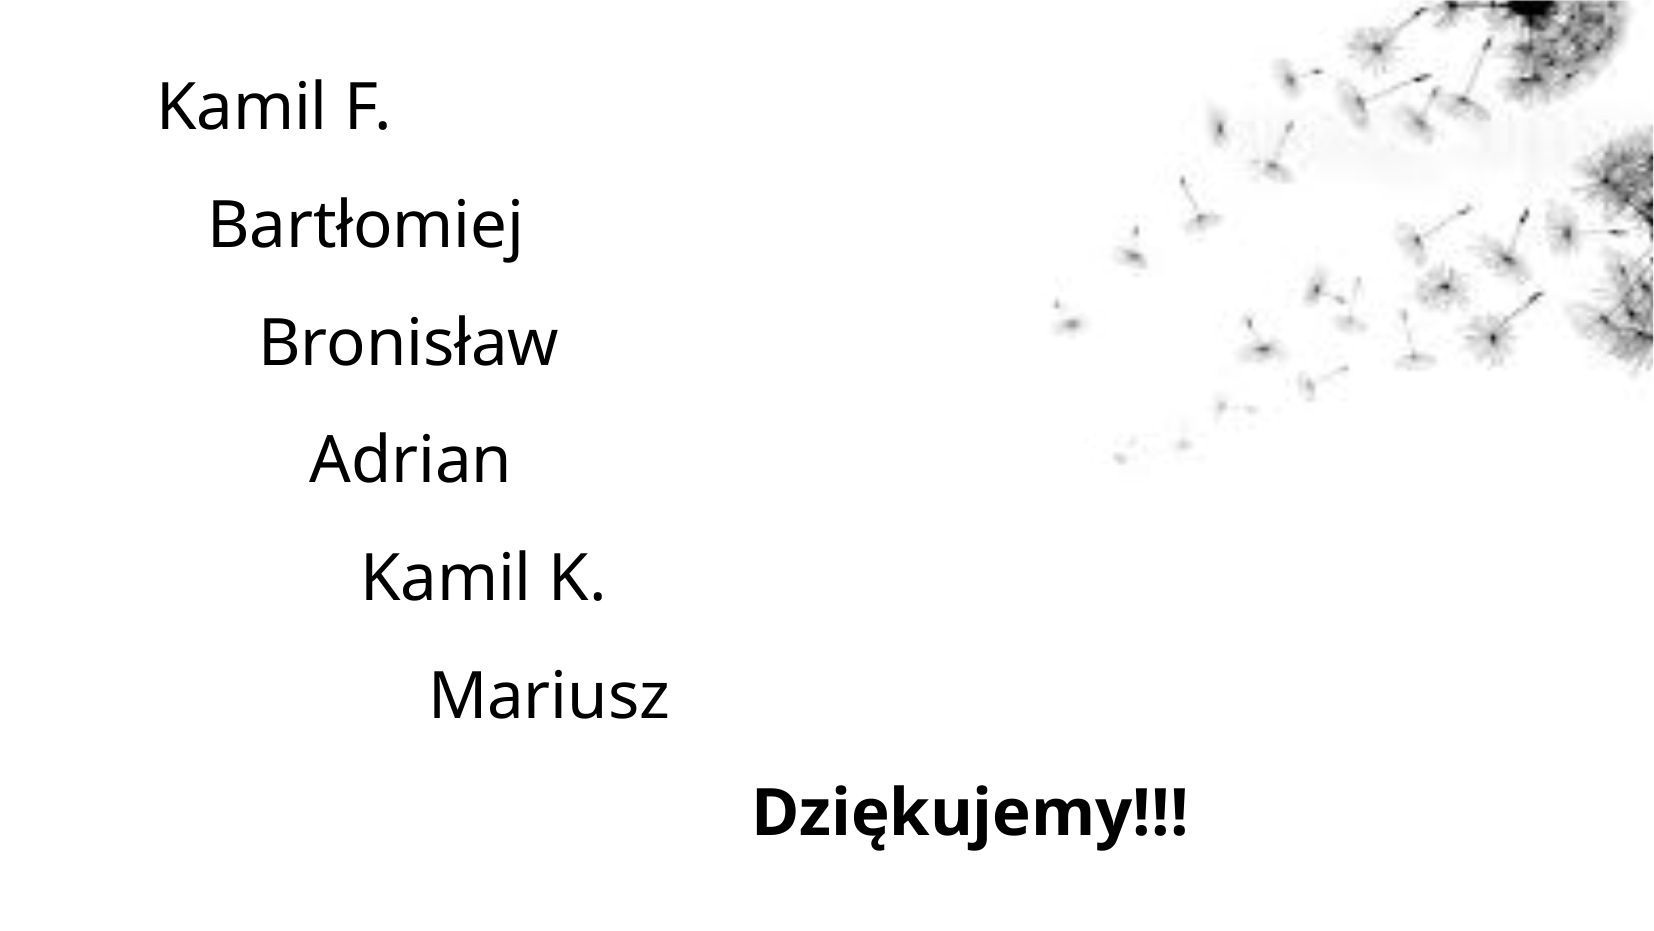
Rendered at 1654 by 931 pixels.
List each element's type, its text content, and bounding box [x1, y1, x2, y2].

picture [1008, 0, 1654, 526]
list Kamil F. Bartłomiej Bronisław Adrian Kamil K. Mariusz Dziękujemy!!! [86, 60, 1576, 856]
